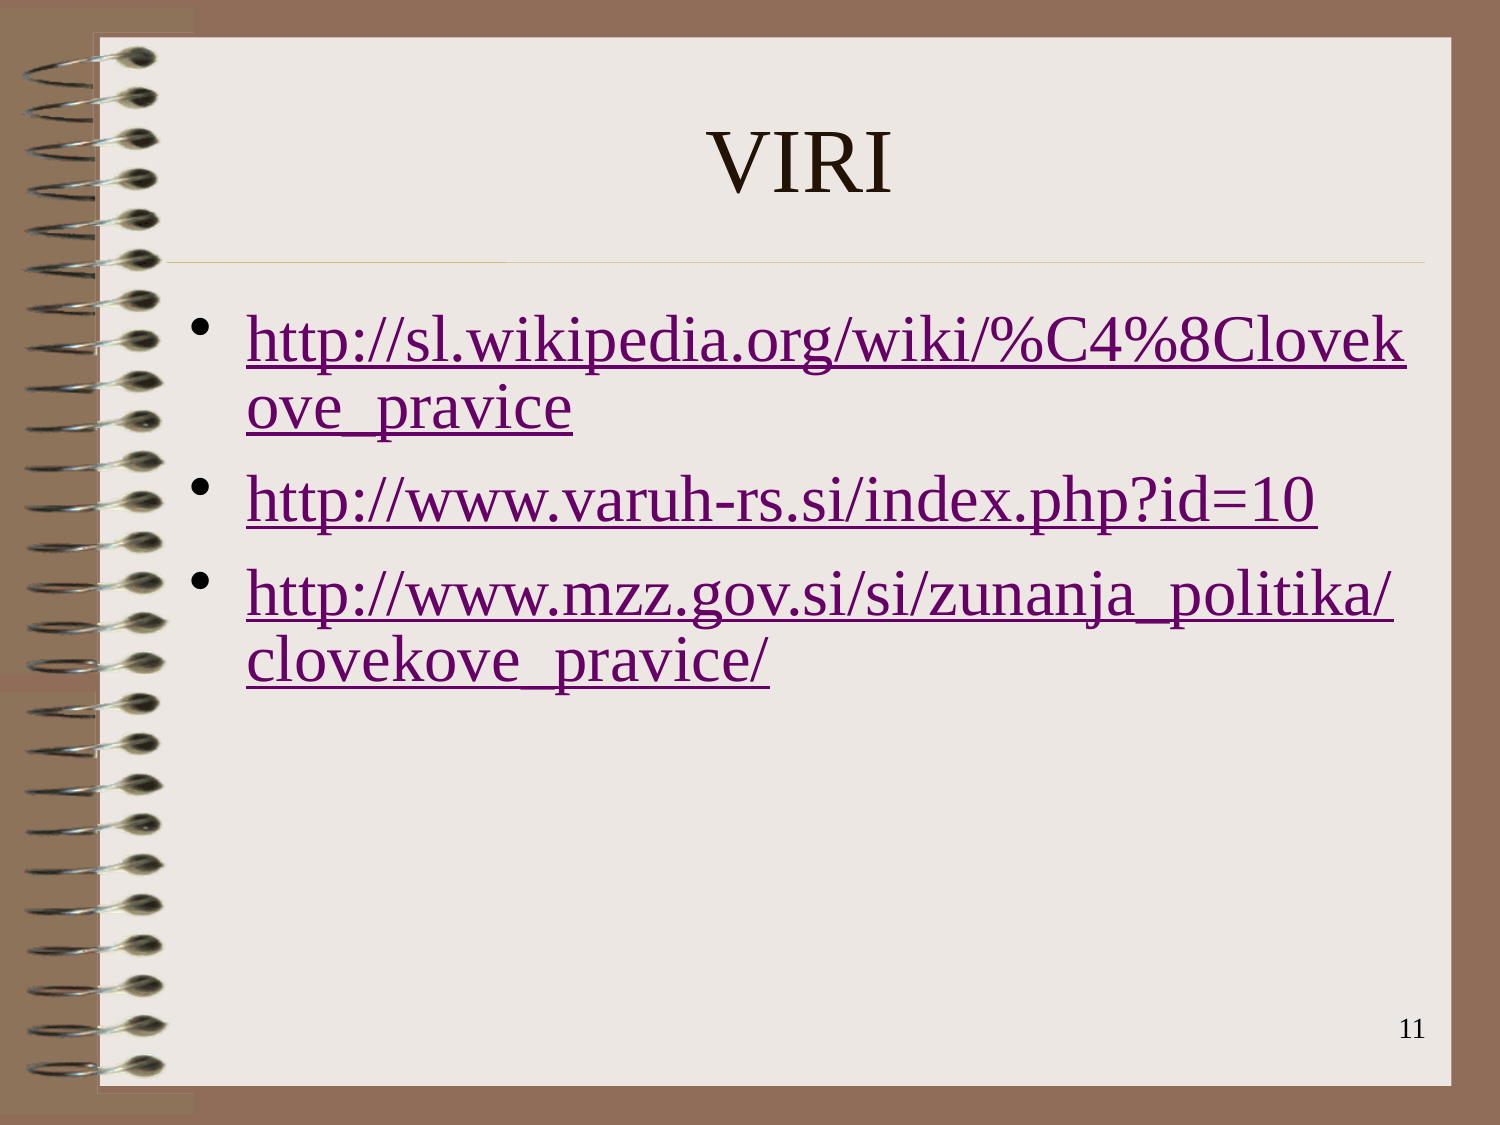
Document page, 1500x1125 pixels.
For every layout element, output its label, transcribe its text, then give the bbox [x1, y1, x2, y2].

slide_number <number> [1128, 1001, 1442, 1077]
list http://sl.wikipedia.org/wiki/%C4%8Clovekove_pravice http://www.varuh-rs.si/index.php?id=10 http://www.mzz.gov.si/si/zunanja_politika/clovekove_pravice/ [174, 287, 1425, 963]
title VIRI [174, 62, 1425, 250]
picture [0, 692, 194, 1115]
picture [0, 8, 194, 674]
